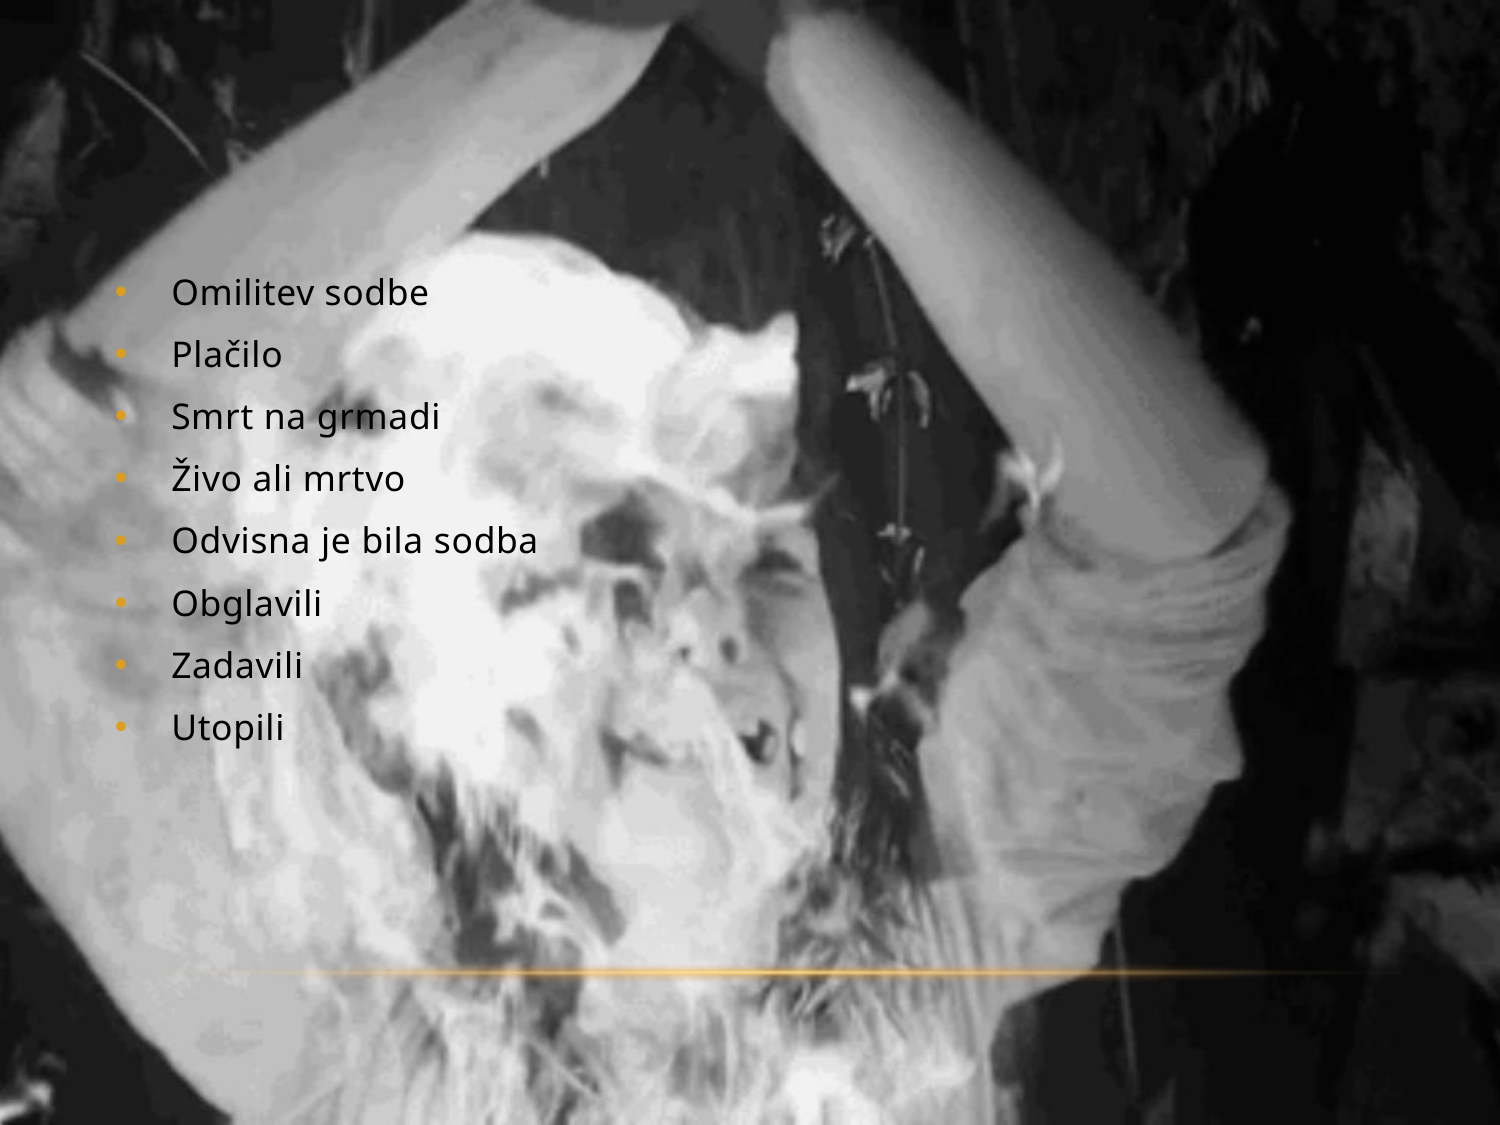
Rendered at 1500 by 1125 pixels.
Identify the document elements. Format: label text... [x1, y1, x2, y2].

picture [0, 0, 1500, 1125]
list Omilitev sodbe Plačilo Smrt na grmadi Živo ali mrtvo Odvisna je bila sodba Obglavili Zadavili Utopili [99, 262, 1400, 938]
